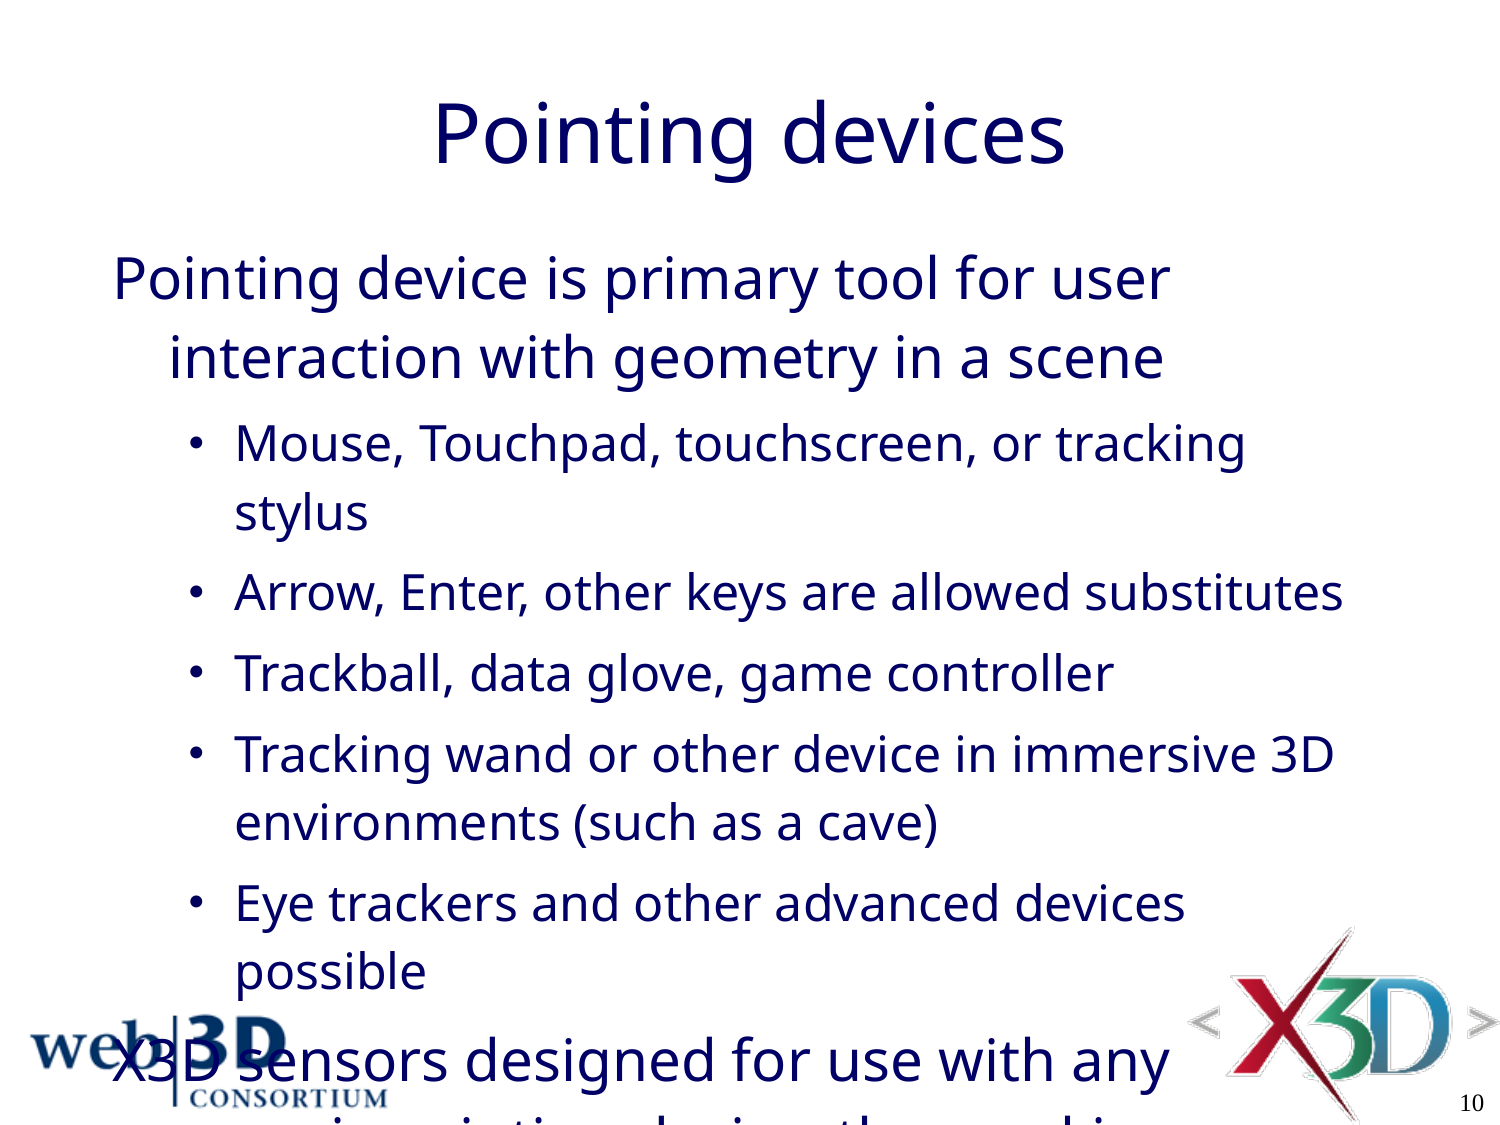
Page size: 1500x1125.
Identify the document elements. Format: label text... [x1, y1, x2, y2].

picture [1187, 926, 1500, 1125]
picture [12, 998, 413, 1118]
list Pointing device is primary tool for user interaction with geometry in a scene Mouse, Touchpad, touchscreen, or tracking stylus Arrow, Enter, other keys are allowed substitutes Trackball, data glove, game controller Tracking wand or other device in immersive 3D environments (such as a cave) Eye trackers and other advanced devices possible X3D sensors designed for use with any generic pointing device, thus making scenes portable [112, 237, 1388, 1001]
title Pointing devices [112, 37, 1388, 226]
